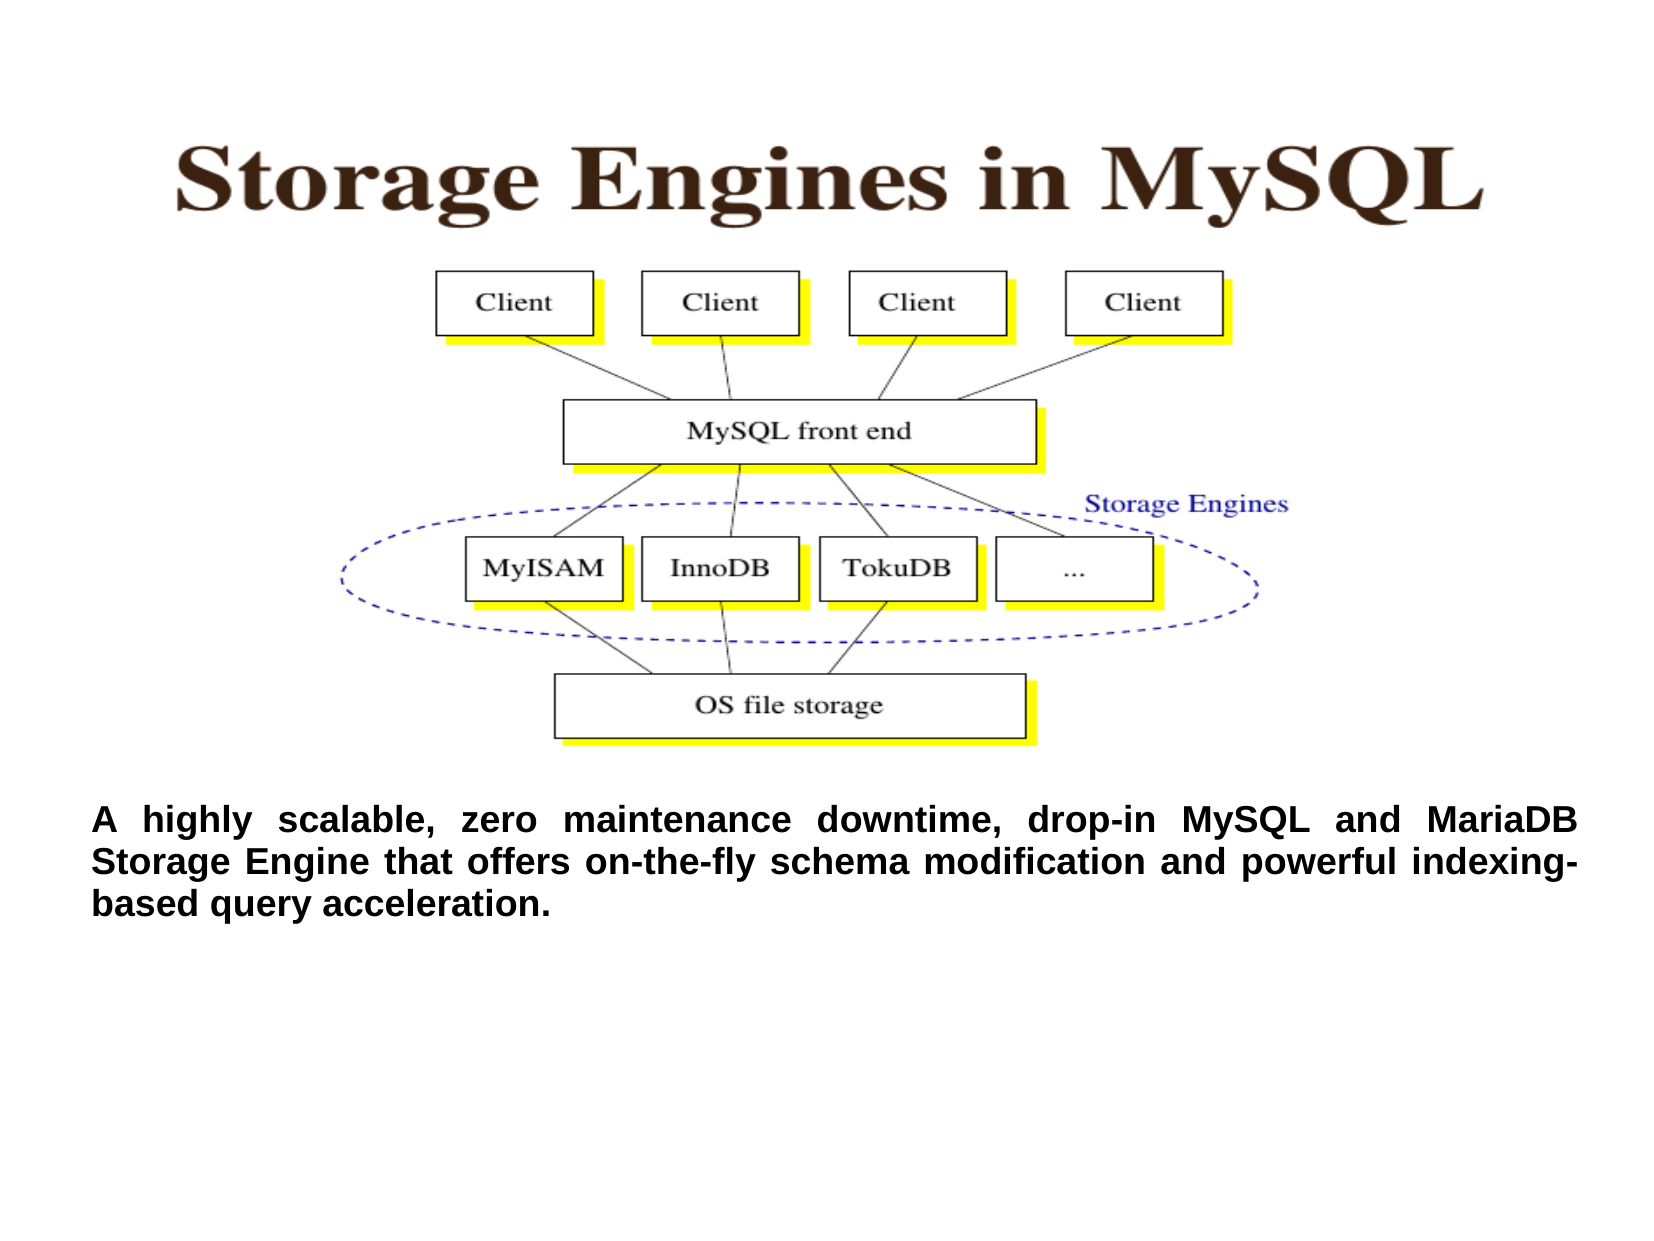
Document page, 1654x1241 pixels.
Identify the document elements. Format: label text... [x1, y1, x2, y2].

text_box A highly scalable, zero maintenance downtime, drop-in MySQL and MariaDB Storage Engine that offers on-the-fly schema modification and powerful indexing-based query acceleration. [76, 791, 1595, 934]
picture [141, 118, 1512, 791]
